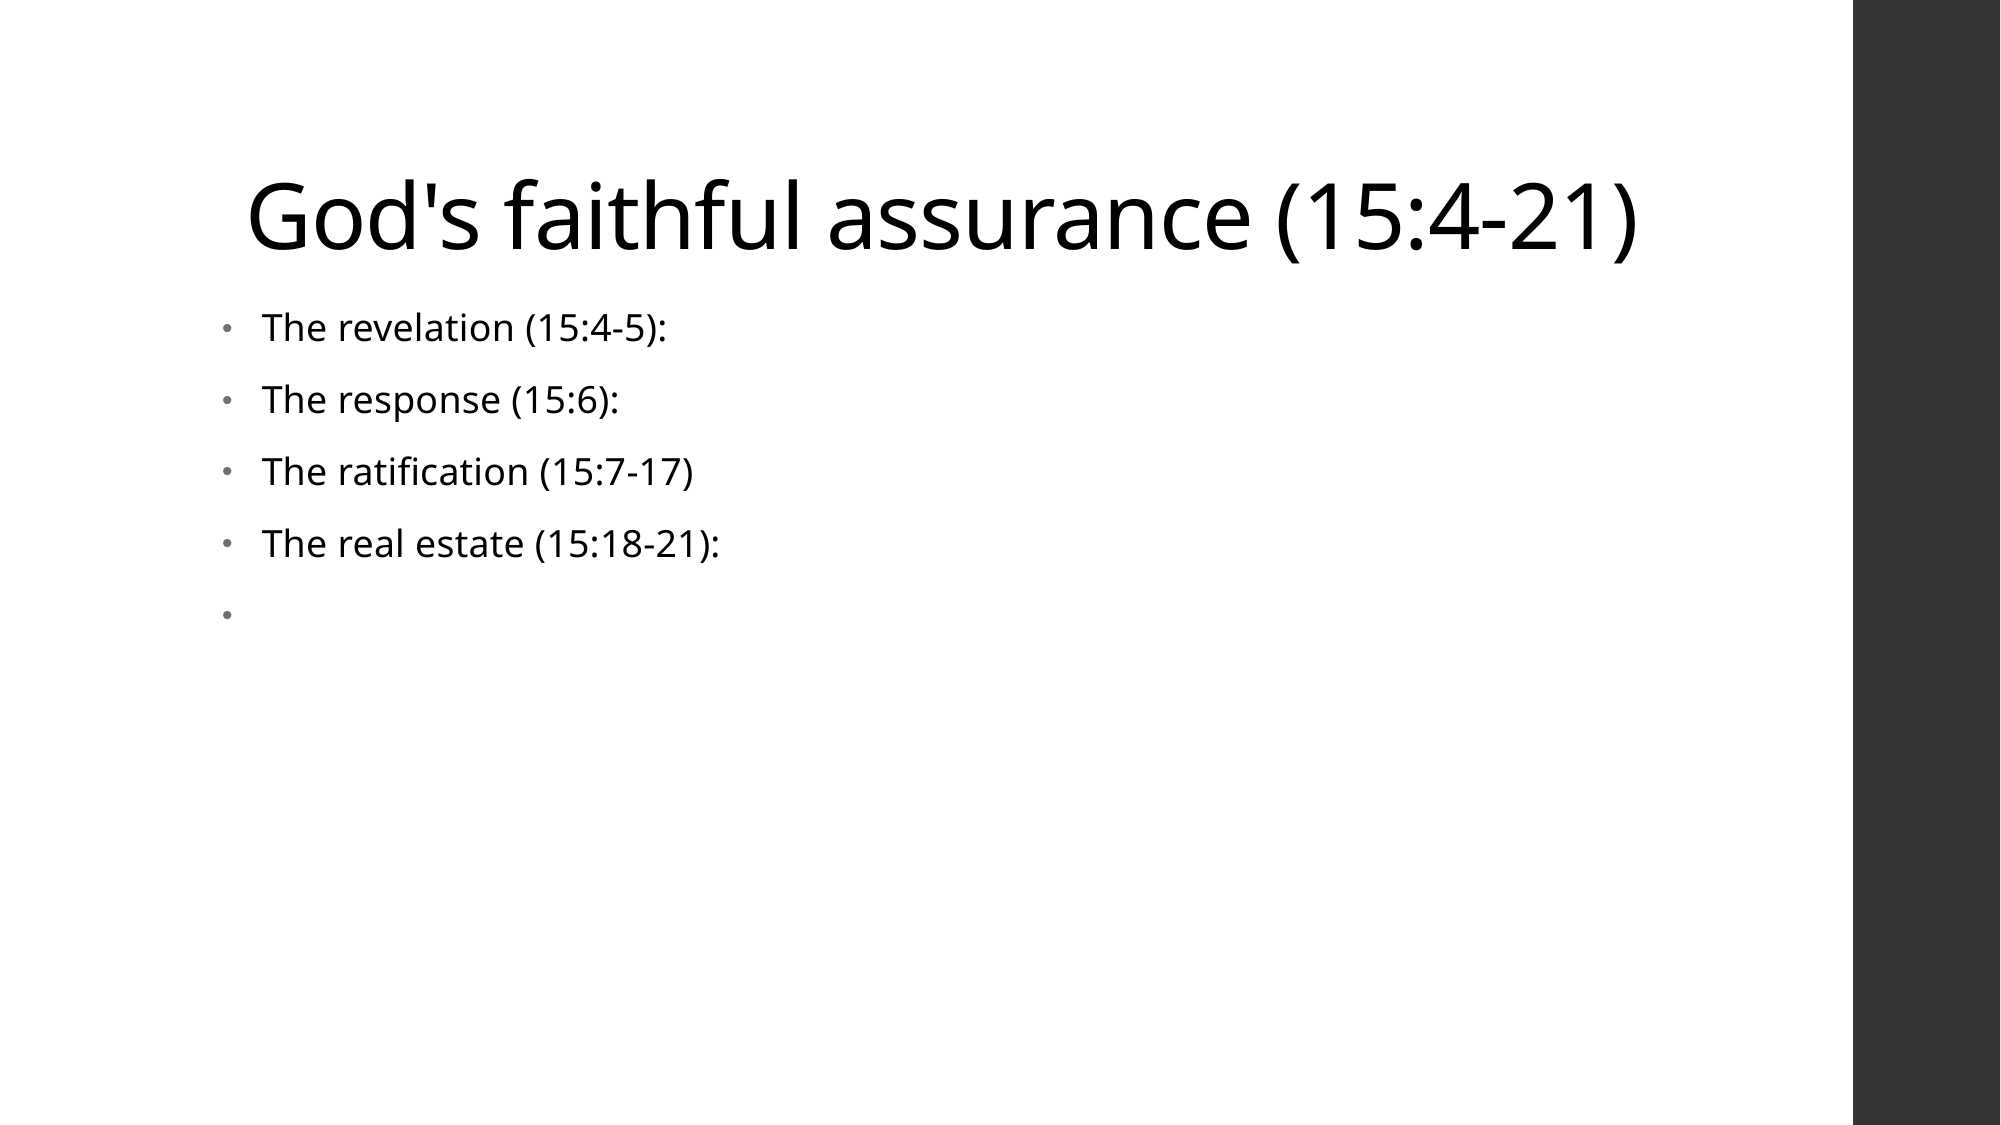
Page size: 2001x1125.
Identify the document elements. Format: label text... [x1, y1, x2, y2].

title God's faithful assurance (15:4-21) [206, 60, 1797, 278]
list The revelation (15:4-5): The response (15:6): The ratification (15:7-17) The real estate (15:18-21): [206, 299, 1617, 1014]
